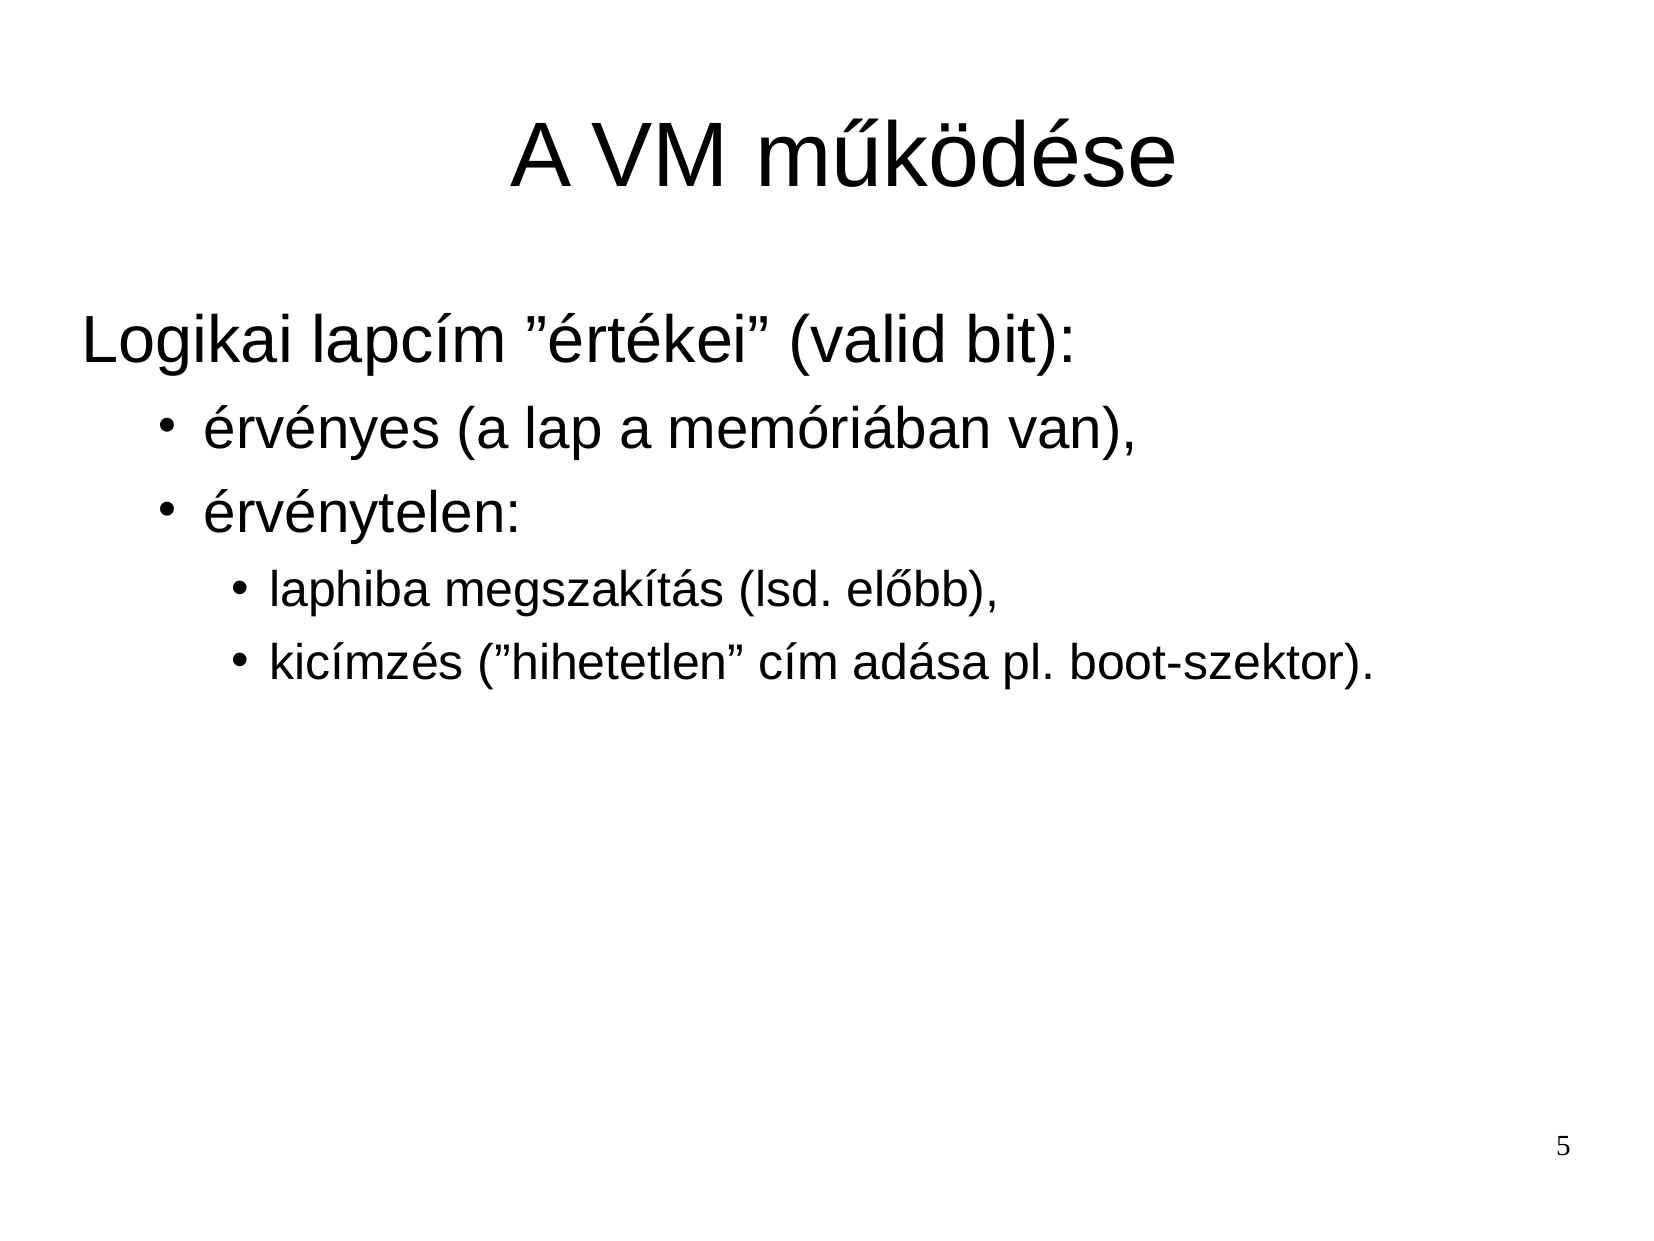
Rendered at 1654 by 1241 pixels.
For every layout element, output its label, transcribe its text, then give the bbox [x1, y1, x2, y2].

list Logikai lapcím ”értékei” (valid bit): érvényes (a lap a memóriában van), érvénytelen: laphiba megszakítás (lsd. előbb), kicímzés (”hihetetlen” cím adása pl. boot-szektor). [67, 287, 1473, 1032]
title A VM működése [124, 46, 1530, 254]
